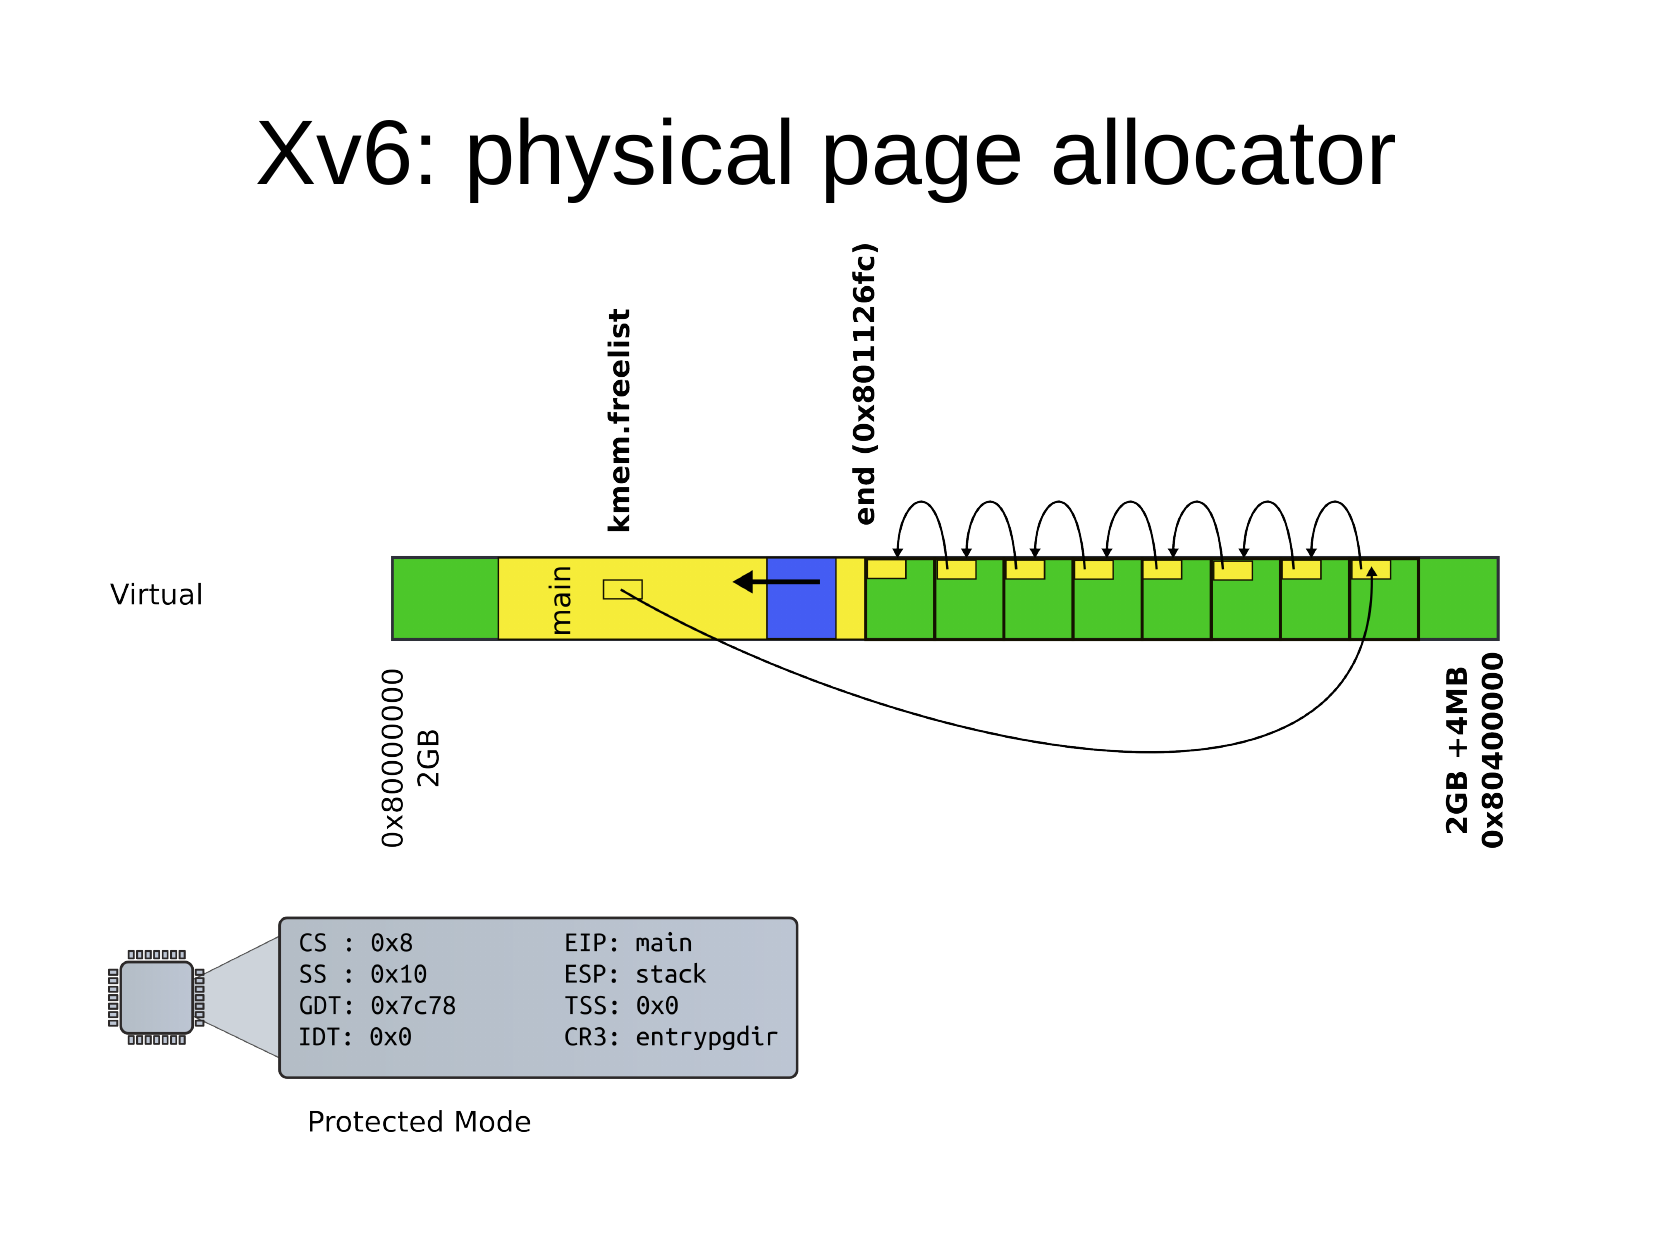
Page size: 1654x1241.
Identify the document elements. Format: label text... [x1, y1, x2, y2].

picture [108, 244, 1503, 1132]
title Xv6: physical page allocator [82, 49, 1571, 257]
